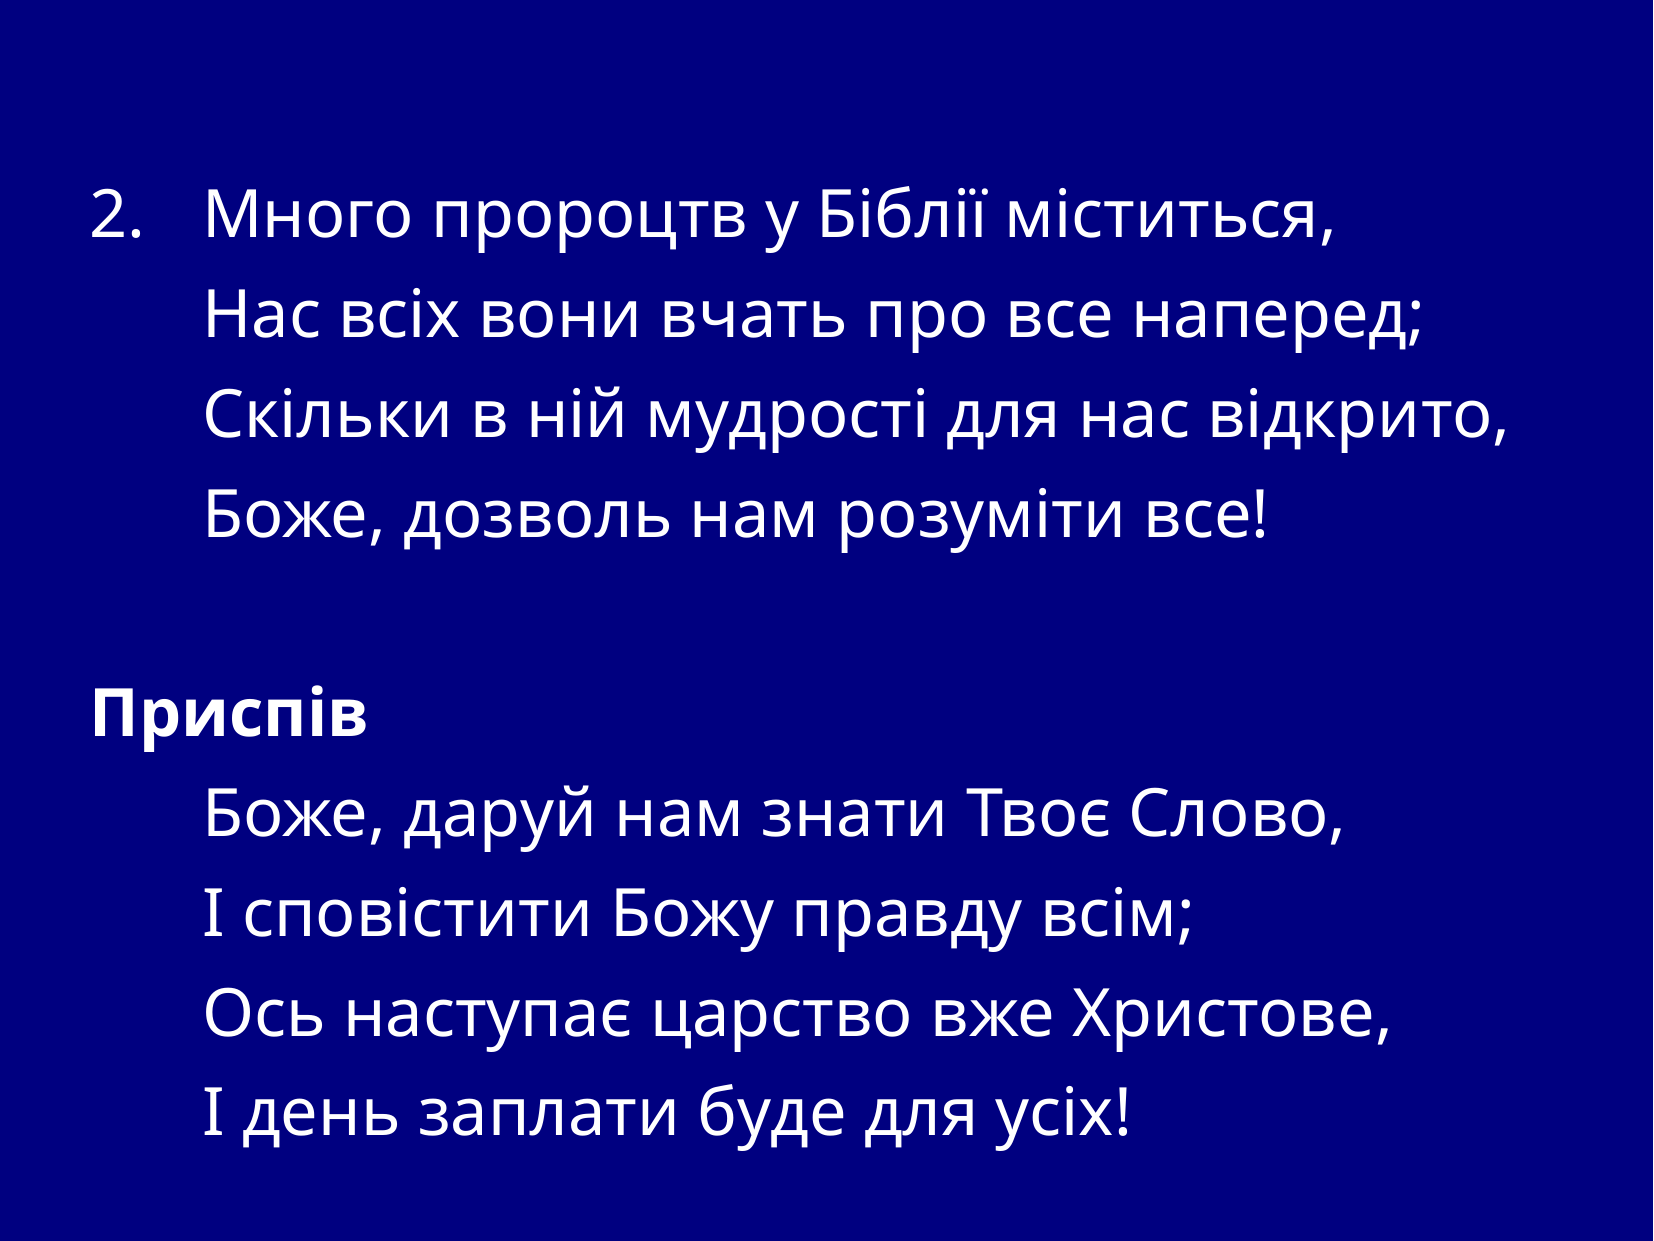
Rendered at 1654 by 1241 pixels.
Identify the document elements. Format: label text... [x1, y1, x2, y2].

text_box 2. Много пророцтв у Біблії міститься, Нас всіх вони вчать про все наперед; Скільки в ній мудрості для нас відкрито, Боже, дозволь нам розуміти все! Приспів Боже, даруй нам знати Твоє Слово, І сповістити Божу правду всім; Ось наступає царство вже Христове, І день заплати буде для усіх! [75, 150, 1651, 1163]
